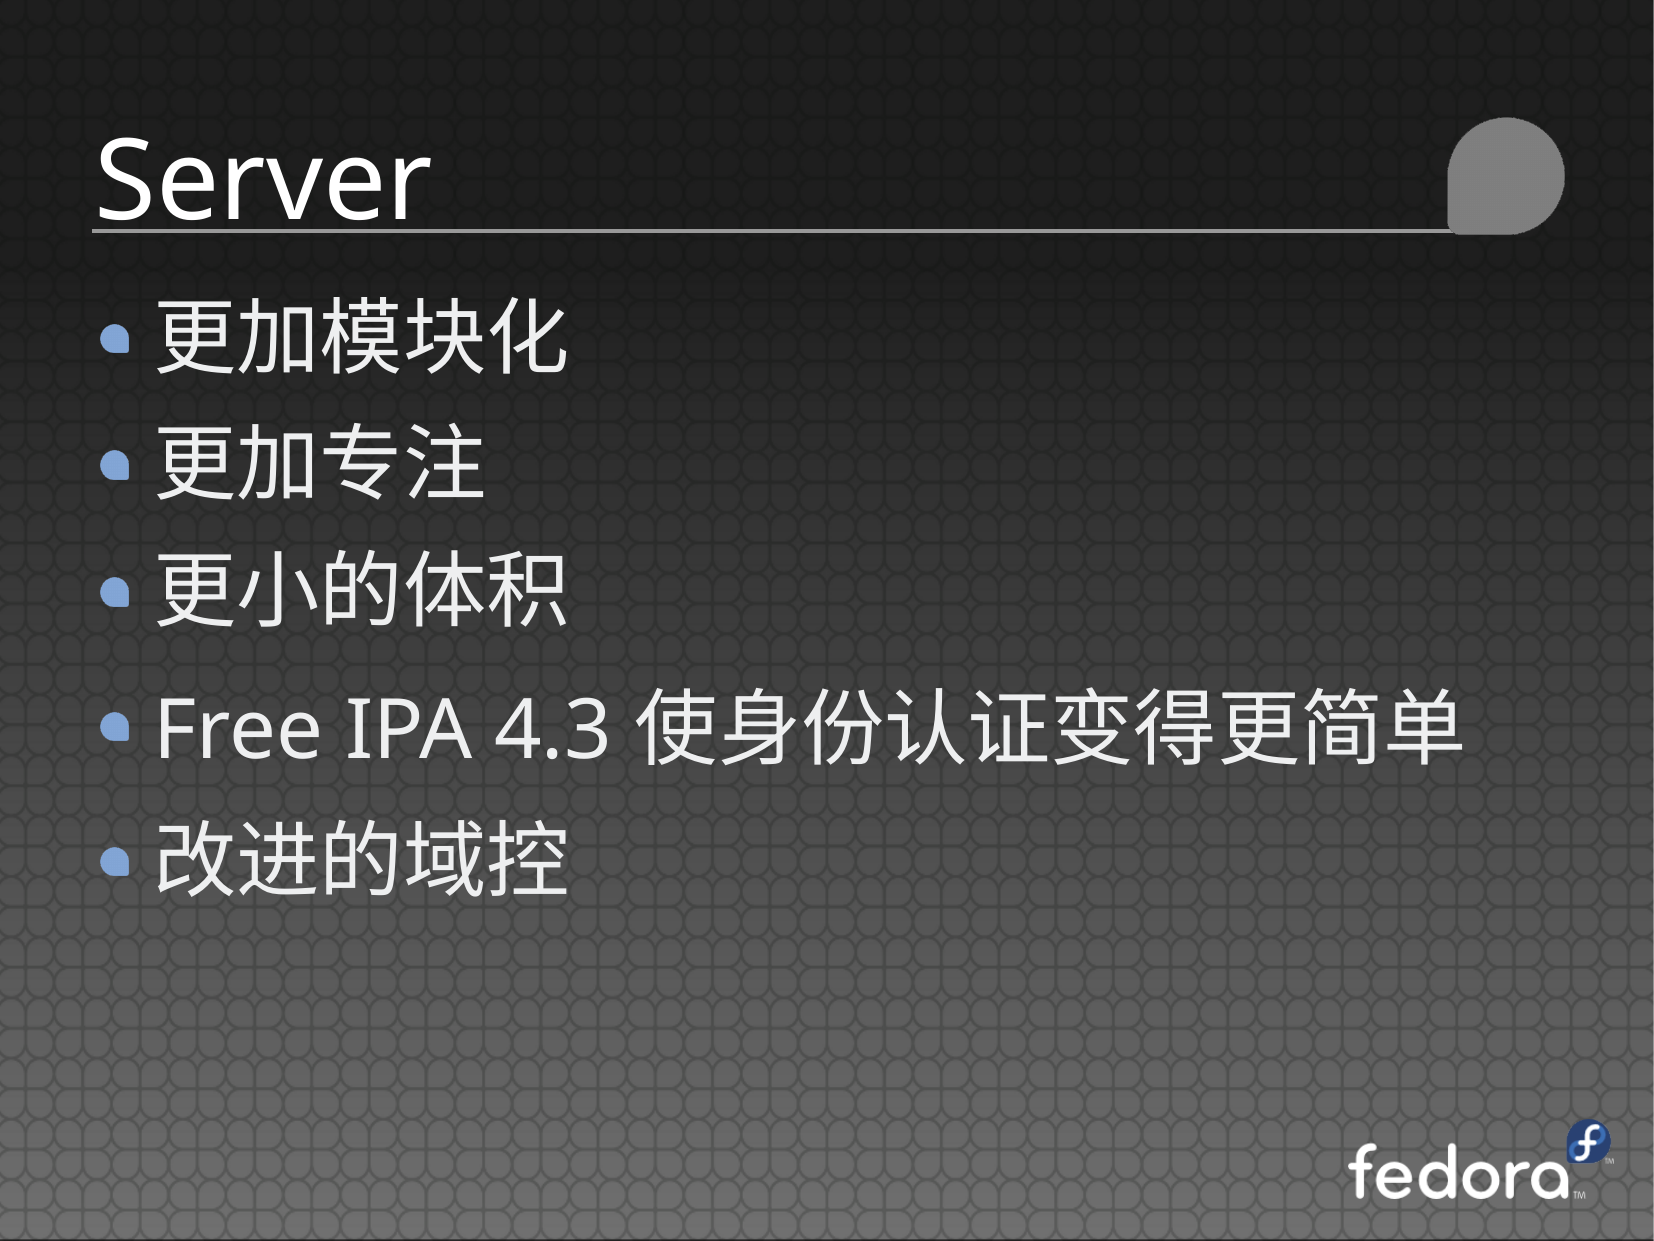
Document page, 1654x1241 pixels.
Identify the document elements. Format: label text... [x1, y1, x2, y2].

picture [0, 0, 1654, 1241]
list 更加模块化 更加专注 更小的体积 Free IPA 4.3使身份认证变得更简单 改进的域控 [82, 290, 1571, 1101]
title Server [94, 100, 1426, 251]
